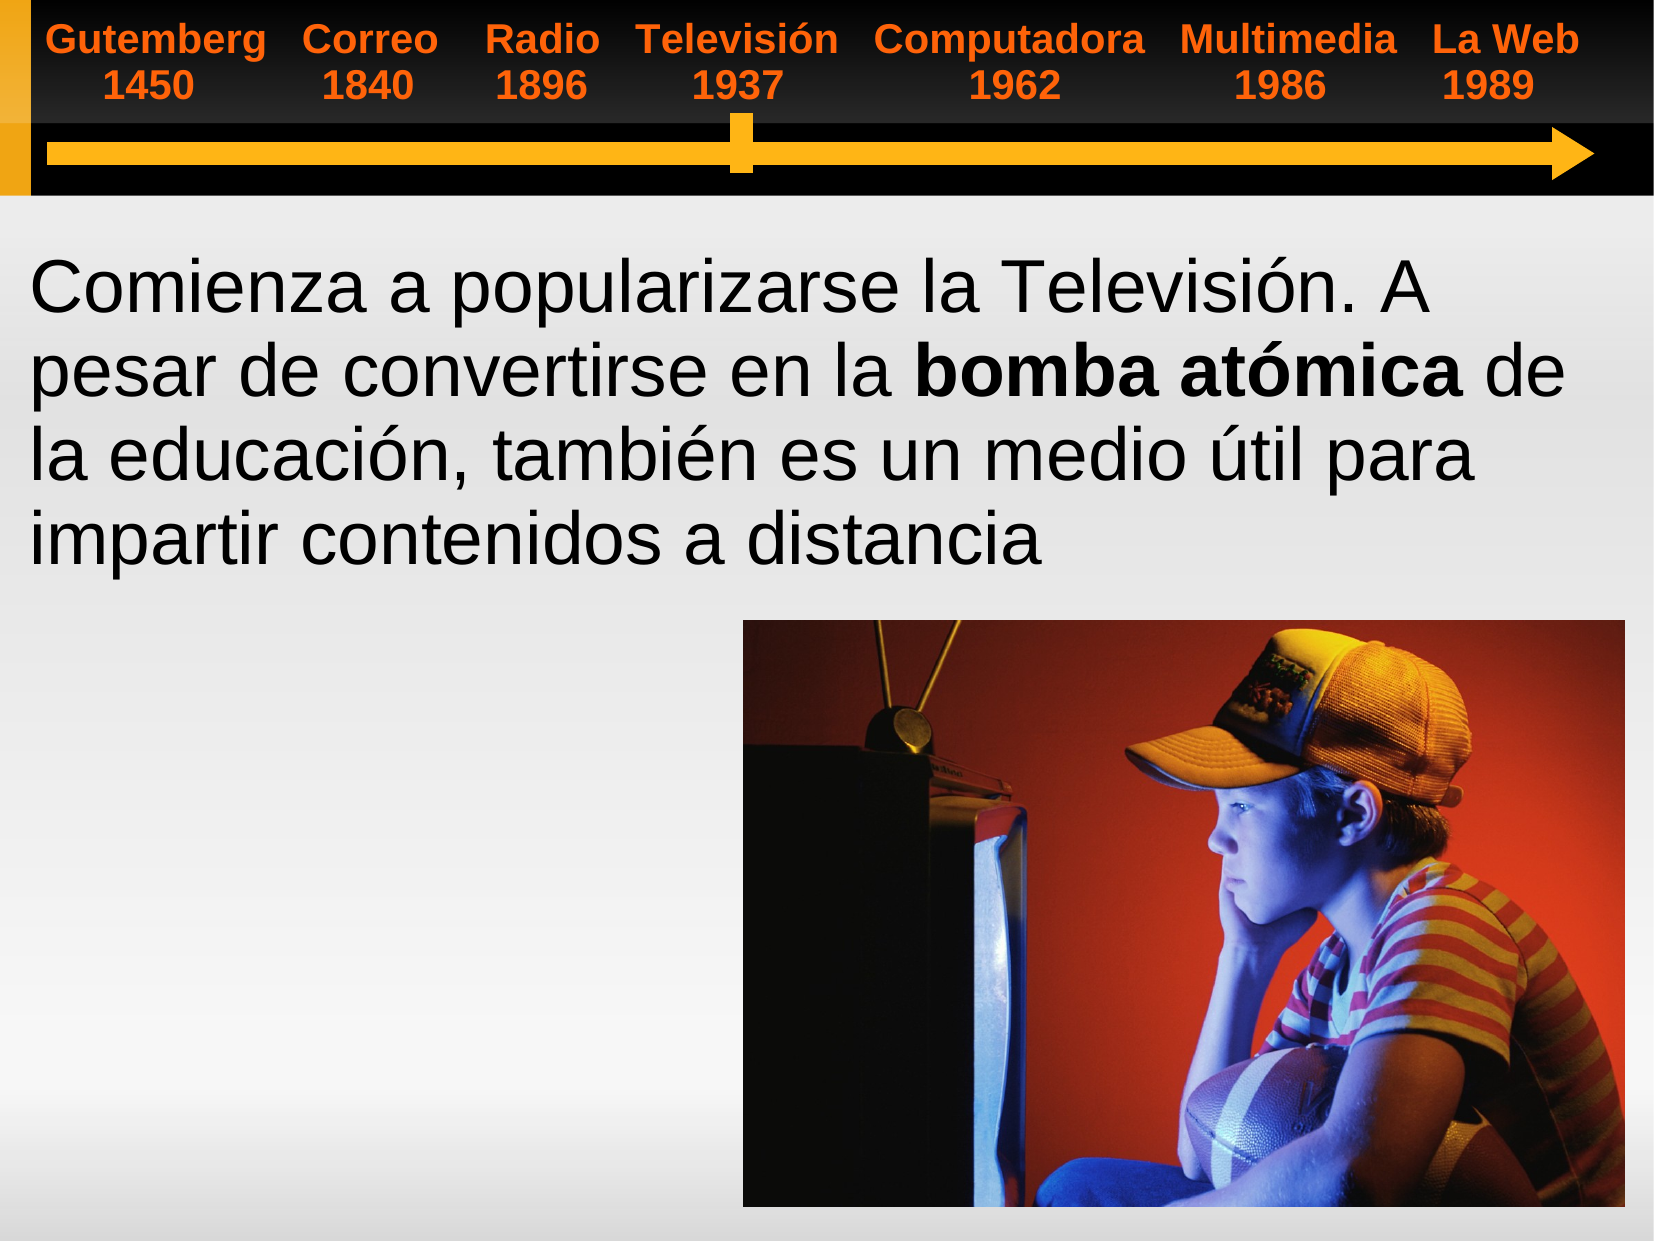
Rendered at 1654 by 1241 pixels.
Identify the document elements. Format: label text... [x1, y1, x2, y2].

title Gutemberg Correo Radio Televisión Computadora Multimedia La Web 1450 1840 1896 1937 1962 1986 1989 [44, 0, 1654, 166]
text_box Comienza a popularizarse la Televisión. A pesar de convertirse en la bomba atómica de la educación, también es un medio útil para impartir contenidos a distancia [29, 235, 1595, 591]
picture [0, 0, 1654, 1241]
